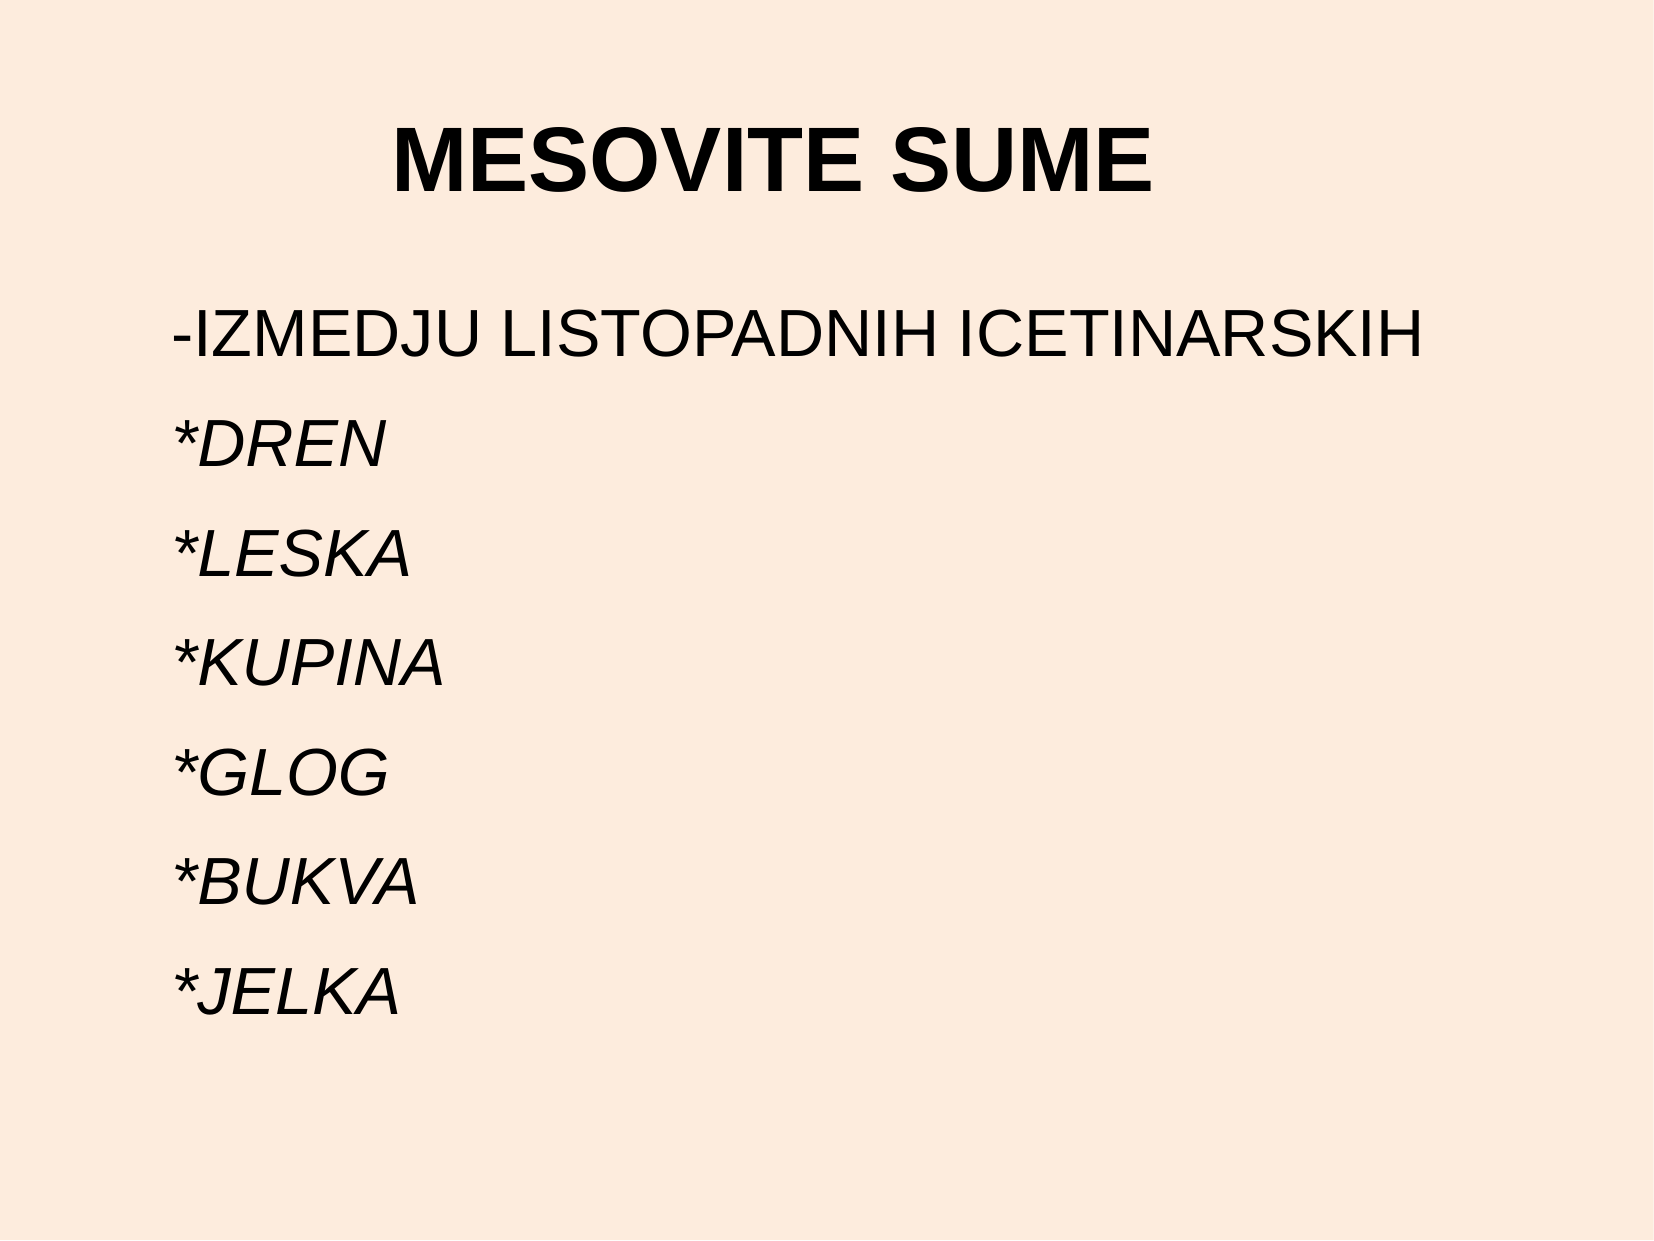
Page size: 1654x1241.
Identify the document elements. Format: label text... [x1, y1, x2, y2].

list -IZMEDJU LISTOPADNIH ICETINARSKIH *DREN *LESKA *KUPINA *GLOG *BUKVA *JELKA [82, 290, 1571, 1109]
title MESOVITE SUME [29, 59, 1518, 252]
